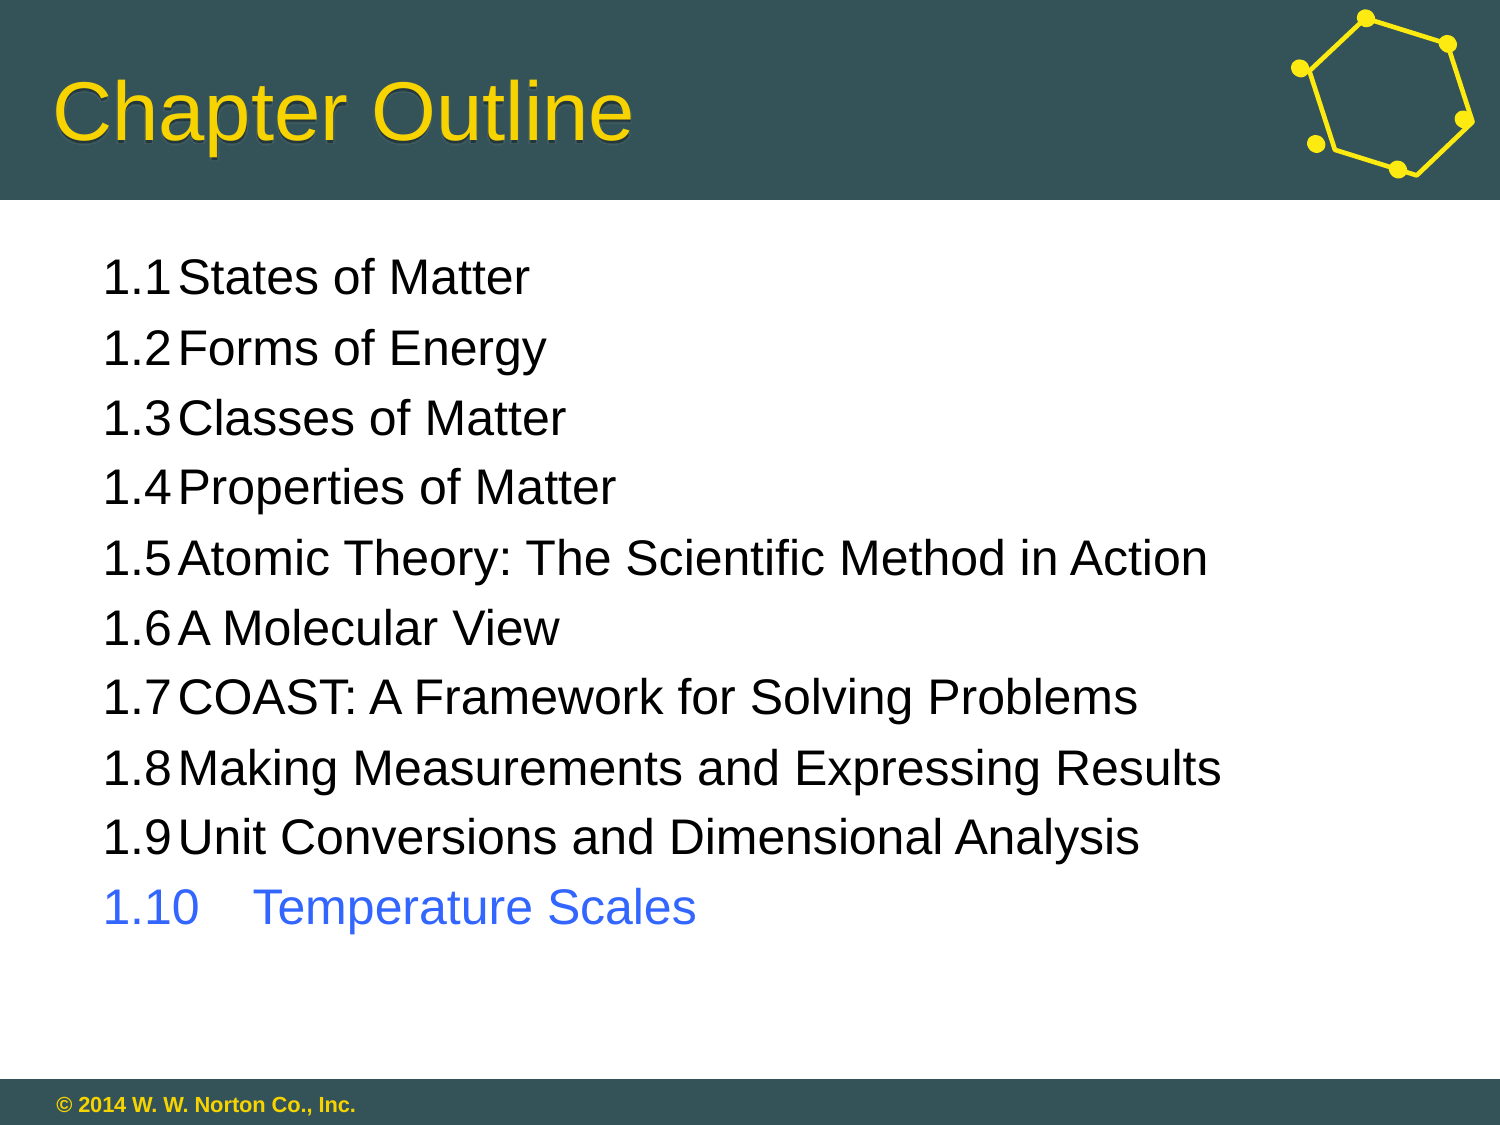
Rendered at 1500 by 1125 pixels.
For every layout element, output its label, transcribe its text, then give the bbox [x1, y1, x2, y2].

list 1.1 States of Matter 1.2 Forms of Energy 1.3 Classes of Matter 1.4 Properties of Matter 1.5 Atomic Theory: The Scientific Method in Action 1.6 A Molecular View 1.7 COAST: A Framework for Solving Problems 1.8 Making Measurements and Expressing Results 1.9 Unit Conversions and Dimensional Analysis 1.10 Temperature Scales [87, 237, 1425, 1013]
title Chapter Outline [37, 19, 1225, 195]
